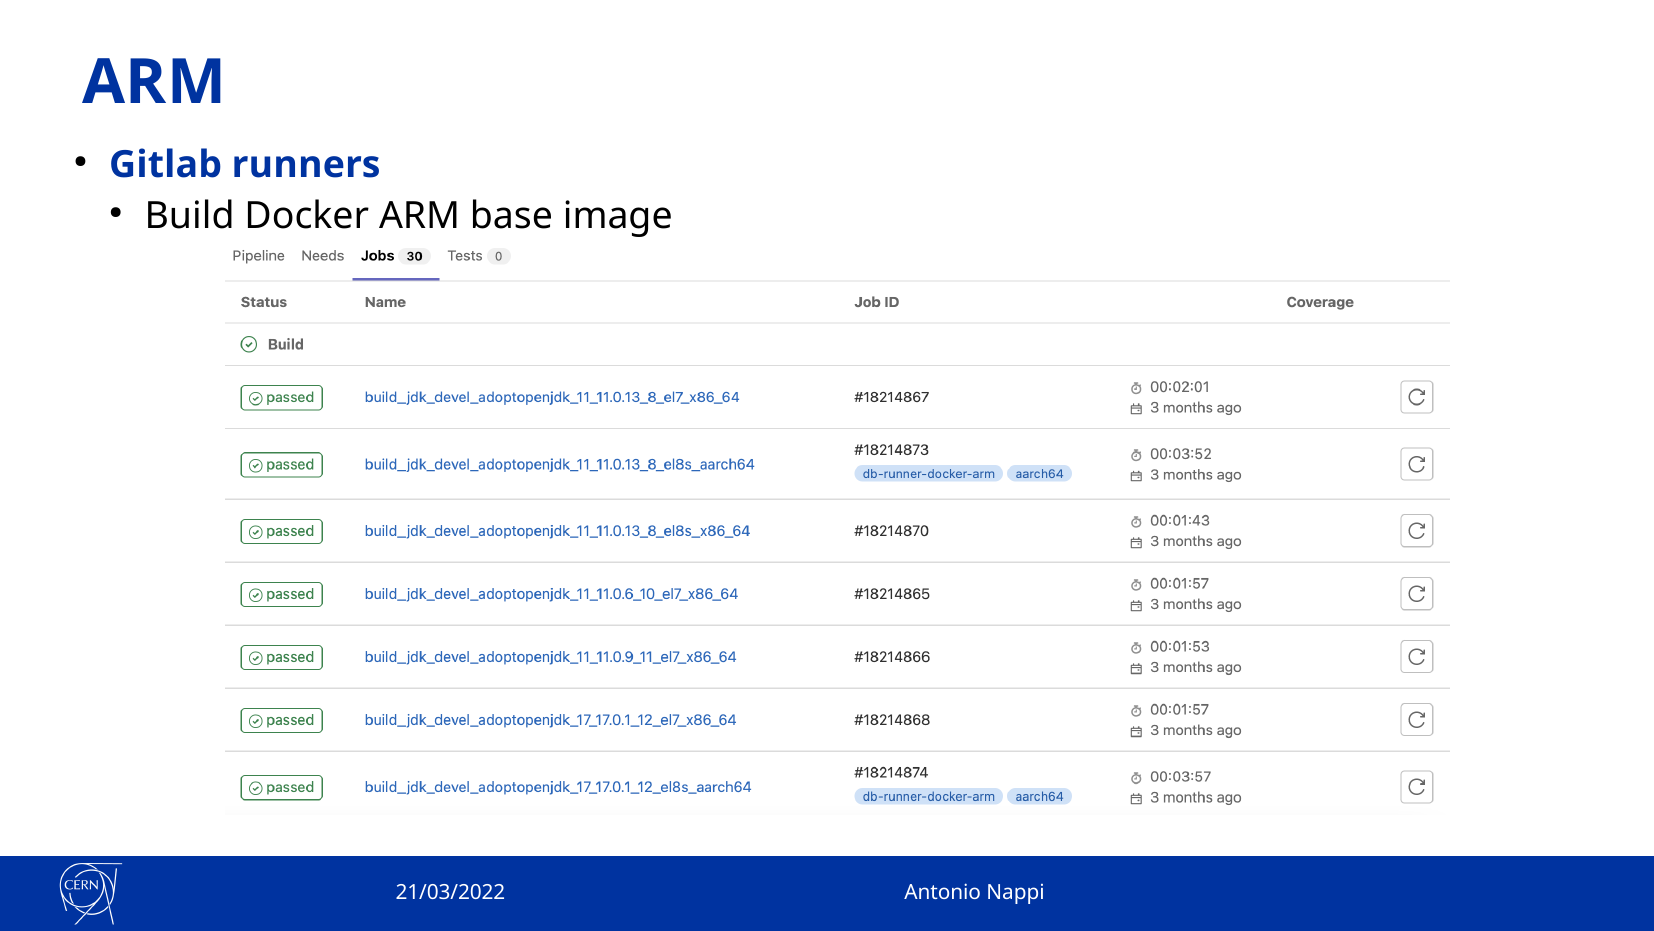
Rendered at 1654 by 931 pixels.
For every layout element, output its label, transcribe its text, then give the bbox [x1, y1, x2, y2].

picture [225, 247, 1465, 815]
picture [56, 859, 127, 928]
title ARM [82, 37, 1571, 195]
text_box Gitlab runners Build Docker ARM base image [59, 129, 1214, 438]
